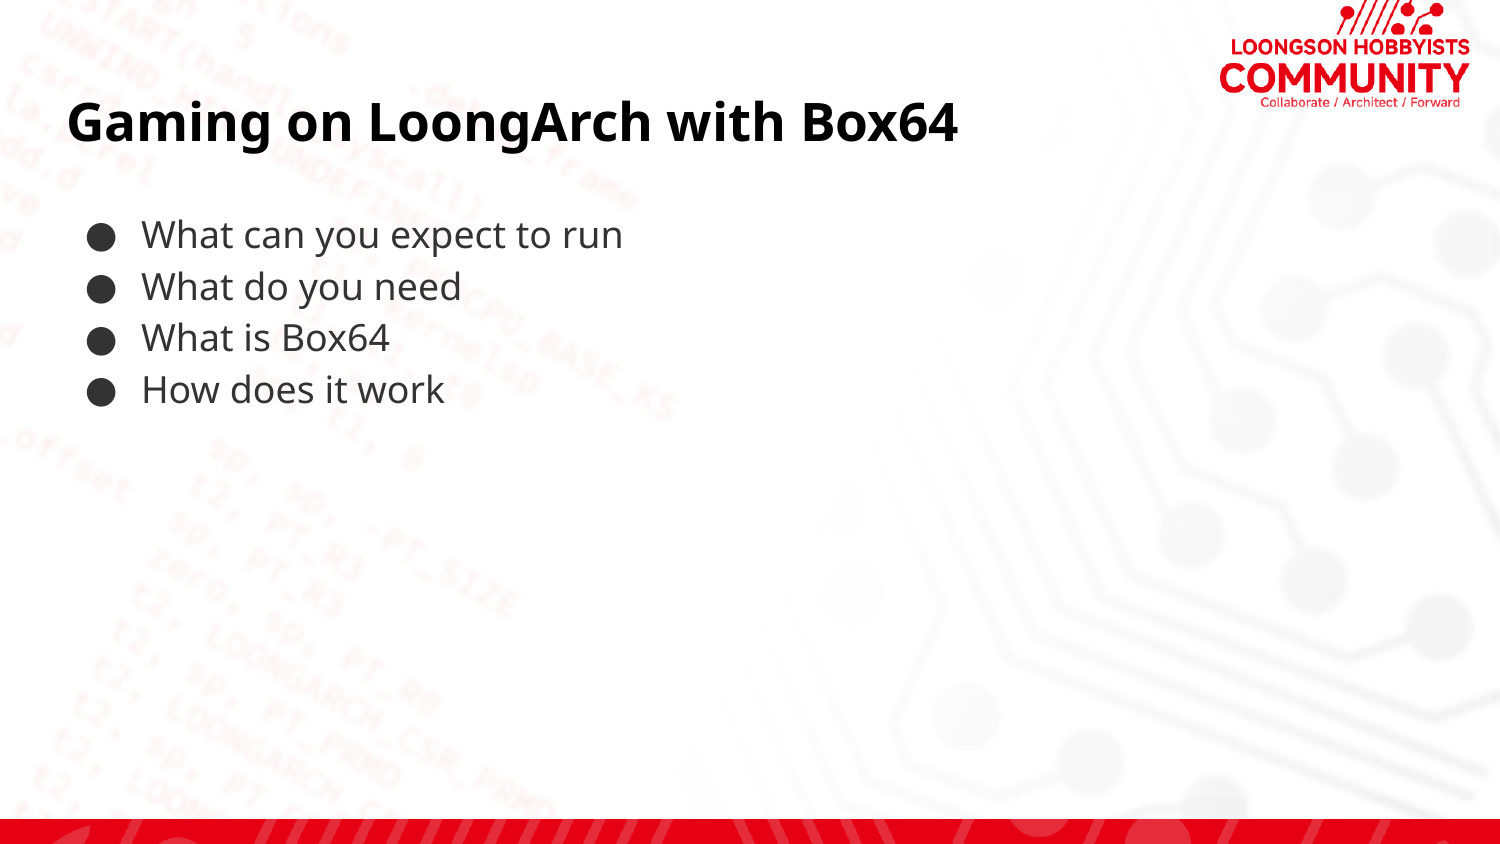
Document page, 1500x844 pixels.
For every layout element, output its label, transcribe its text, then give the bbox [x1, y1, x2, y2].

list What can you expect to run What do you need What is Box64 How does it work [51, 189, 1493, 797]
title Gaming on LoongArch with Box64 [51, 72, 1449, 167]
picture [0, 0, 1500, 844]
